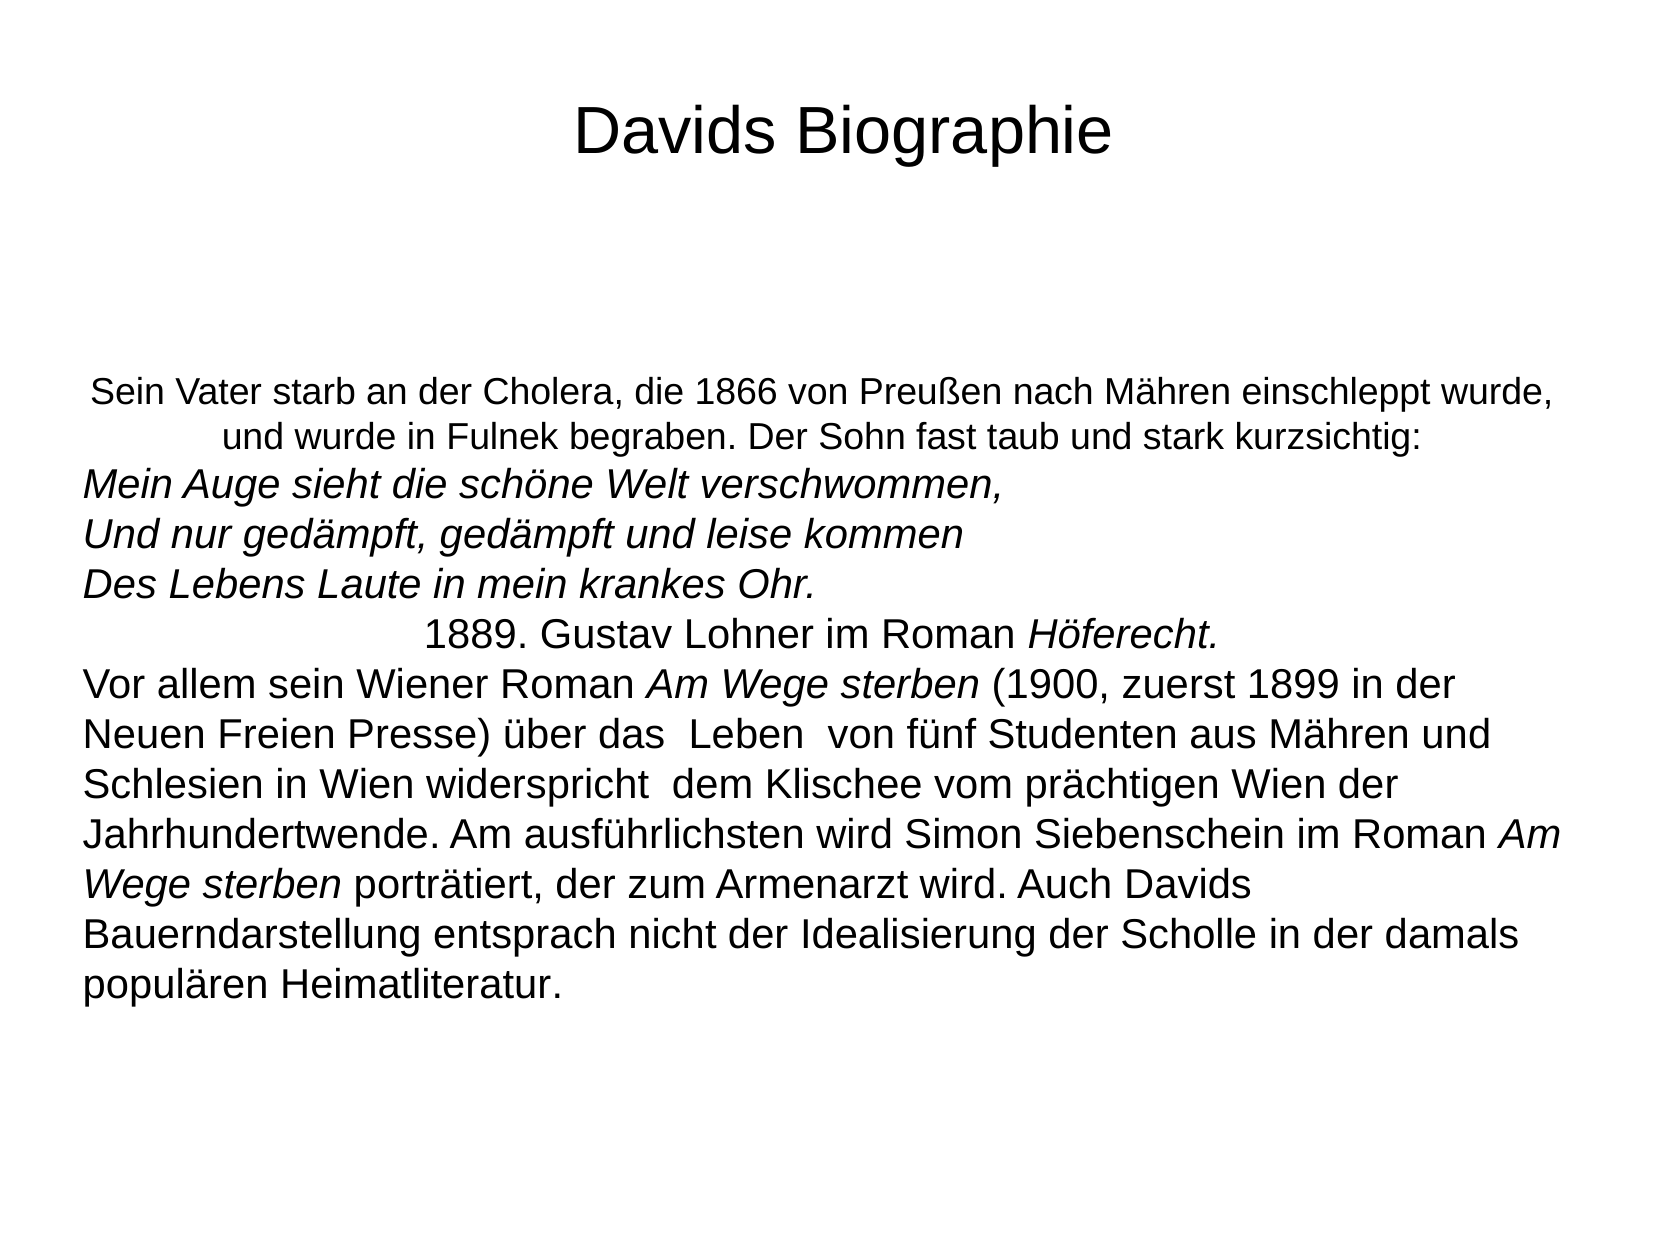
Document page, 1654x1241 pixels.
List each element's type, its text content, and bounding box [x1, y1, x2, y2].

subtitle Sein Vater starb an der Cholera, die 1866 von Preußen nach Mähren einschleppt wurde, und wurde in Fulnek begraben. Der Sohn fast taub und stark kurzsichtig: Mein Auge sieht die schöne Welt verschwommen, Und nur gedämpft, gedämpft und leise kommen Des Lebens Laute in mein krankes Ohr. 1889. Gustav Lohner im Roman Höferecht. Vor allem sein Wiener Roman Am Wege sterben (1900, zuerst 1899 in der Neuen Freien Presse) über das Leben von fünf Studenten aus Mähren und Schlesien in Wien widerspricht dem Klischee vom prächtigen Wien der Jahrhundertwende. Am ausführlichsten wird Simon Siebenschein im Roman Am Wege sterben porträtiert, der zum Armenarzt wird. Auch Davids Bauerndarstellung entsprach nicht der Idealisierung der Scholle in der damals populären Heimatliteratur. [82, 290, 1571, 1010]
title Davids Biographie [99, 23, 1588, 231]
